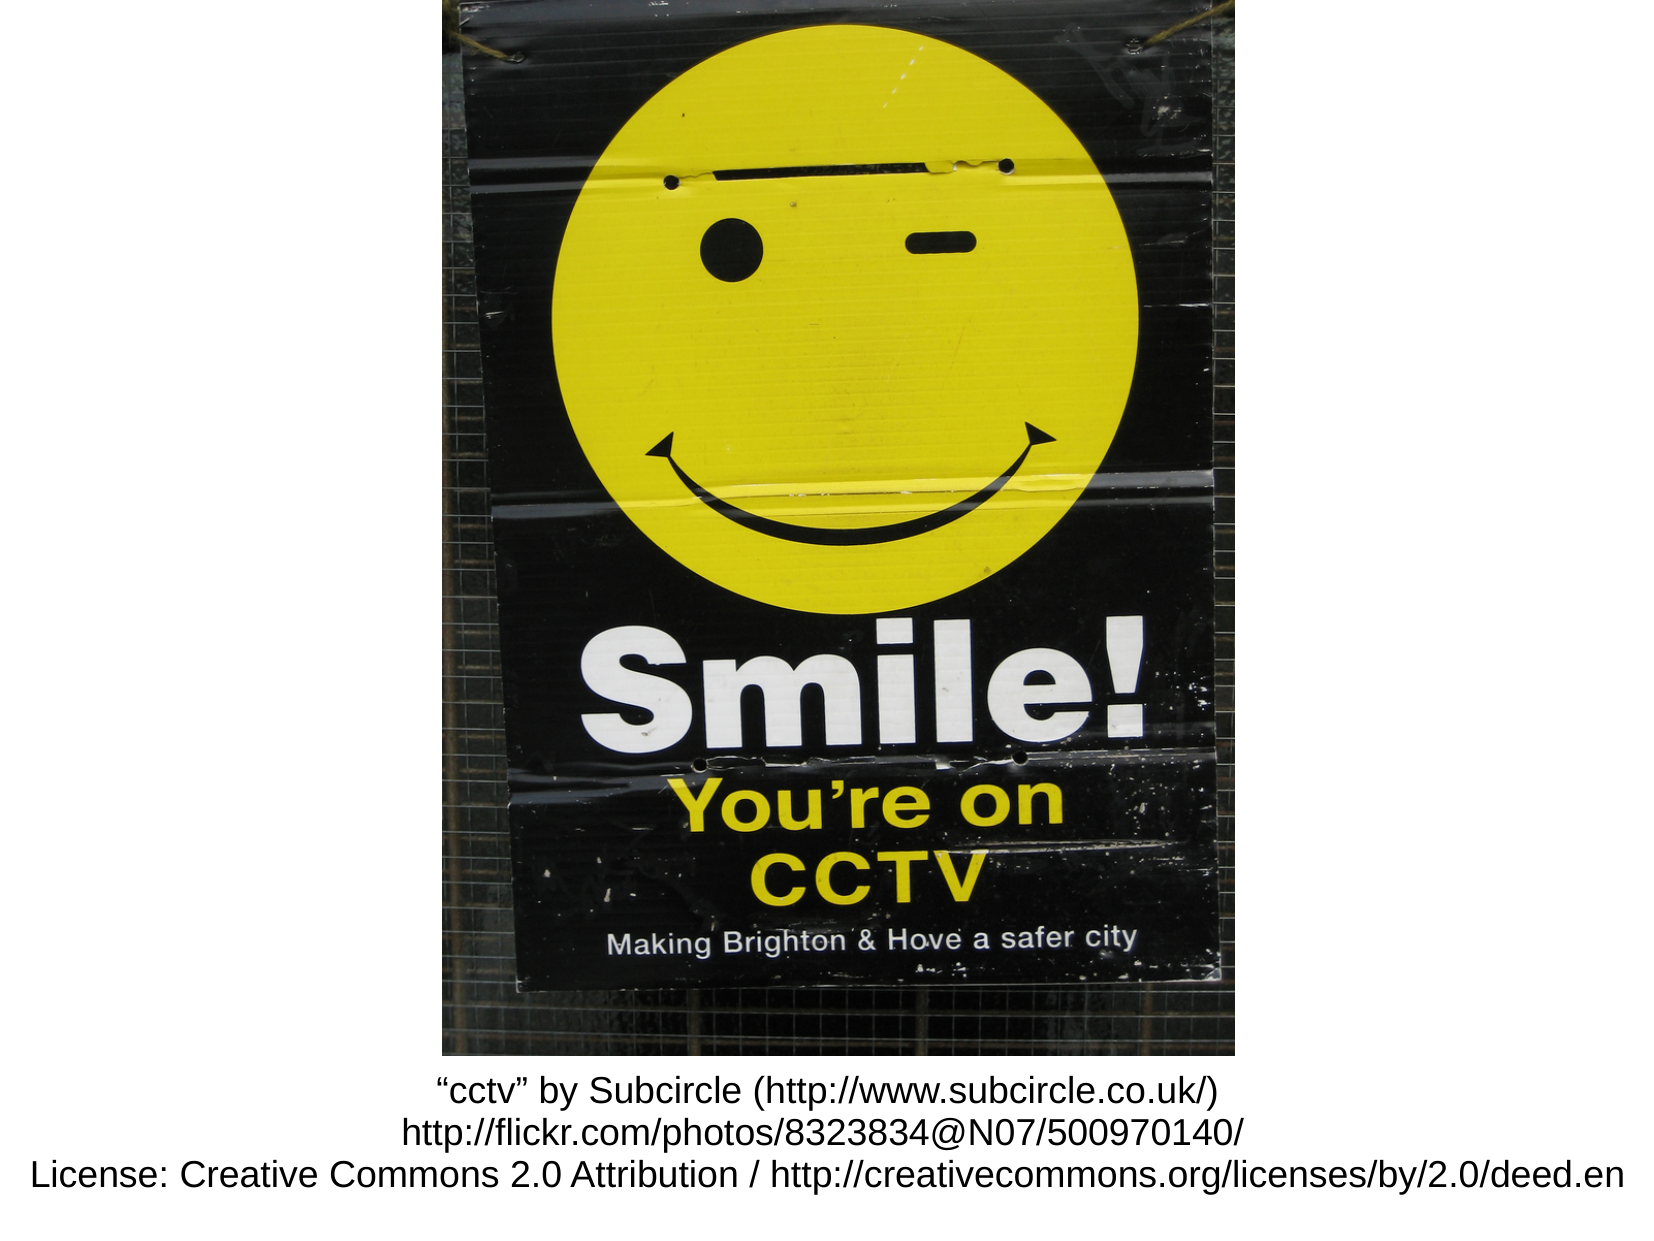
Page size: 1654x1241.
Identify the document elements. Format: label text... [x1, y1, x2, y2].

picture [442, 0, 1235, 1056]
text_box “cctv” by Subcircle (http://www.subcircle.co.uk/) http://flickr.com/photos/8323834@N07/500970140/ License: Creative Commons 2.0 Attribution / http://creativecommons.org/licenses/by/2.0/deed.en [15, 1061, 1654, 1241]
